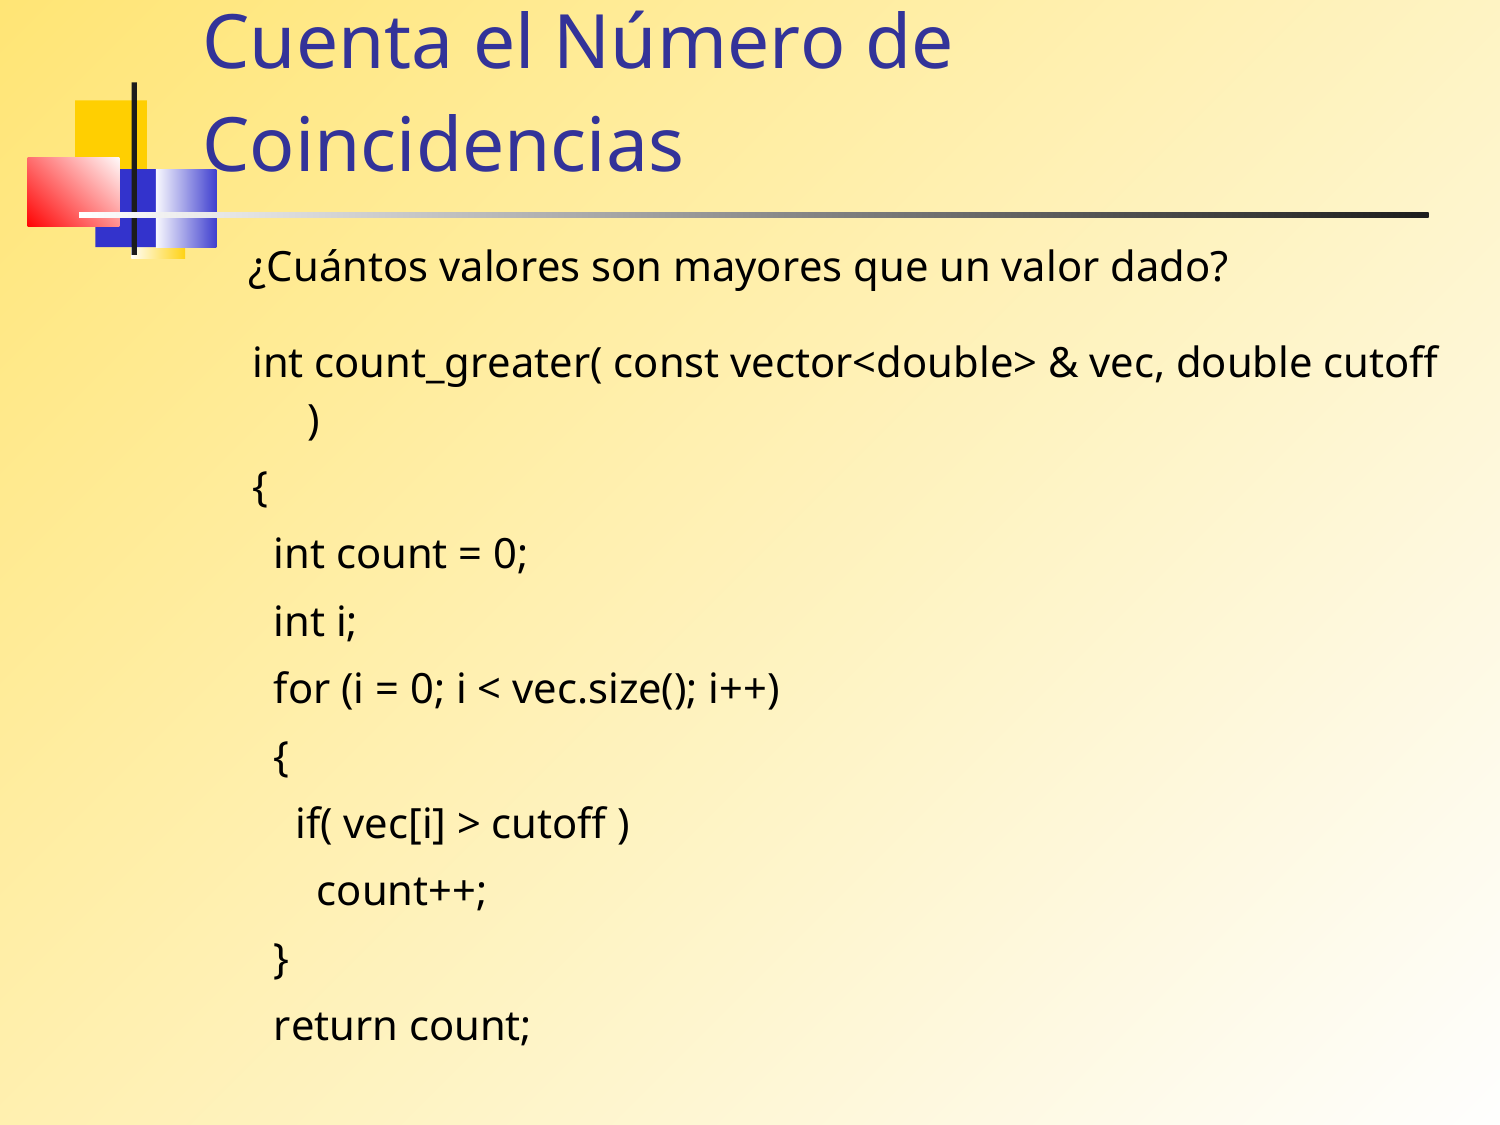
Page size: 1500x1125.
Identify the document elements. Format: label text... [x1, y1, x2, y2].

title Cuenta el Número de Coincidencias [187, 37, 1466, 201]
text_box ¿Cuántos valores son mayores que un valor dado? [225, 237, 1500, 298]
list int count_greater( const vector<double> & vec, double cutoff )‏ { int count = 0; int i; for (i = 0; i < vec.size(); i++)‏ { if( vec[i] > cutoff )‏ count++; } return count; } // source: Horstmann [237, 324, 1463, 1055]
